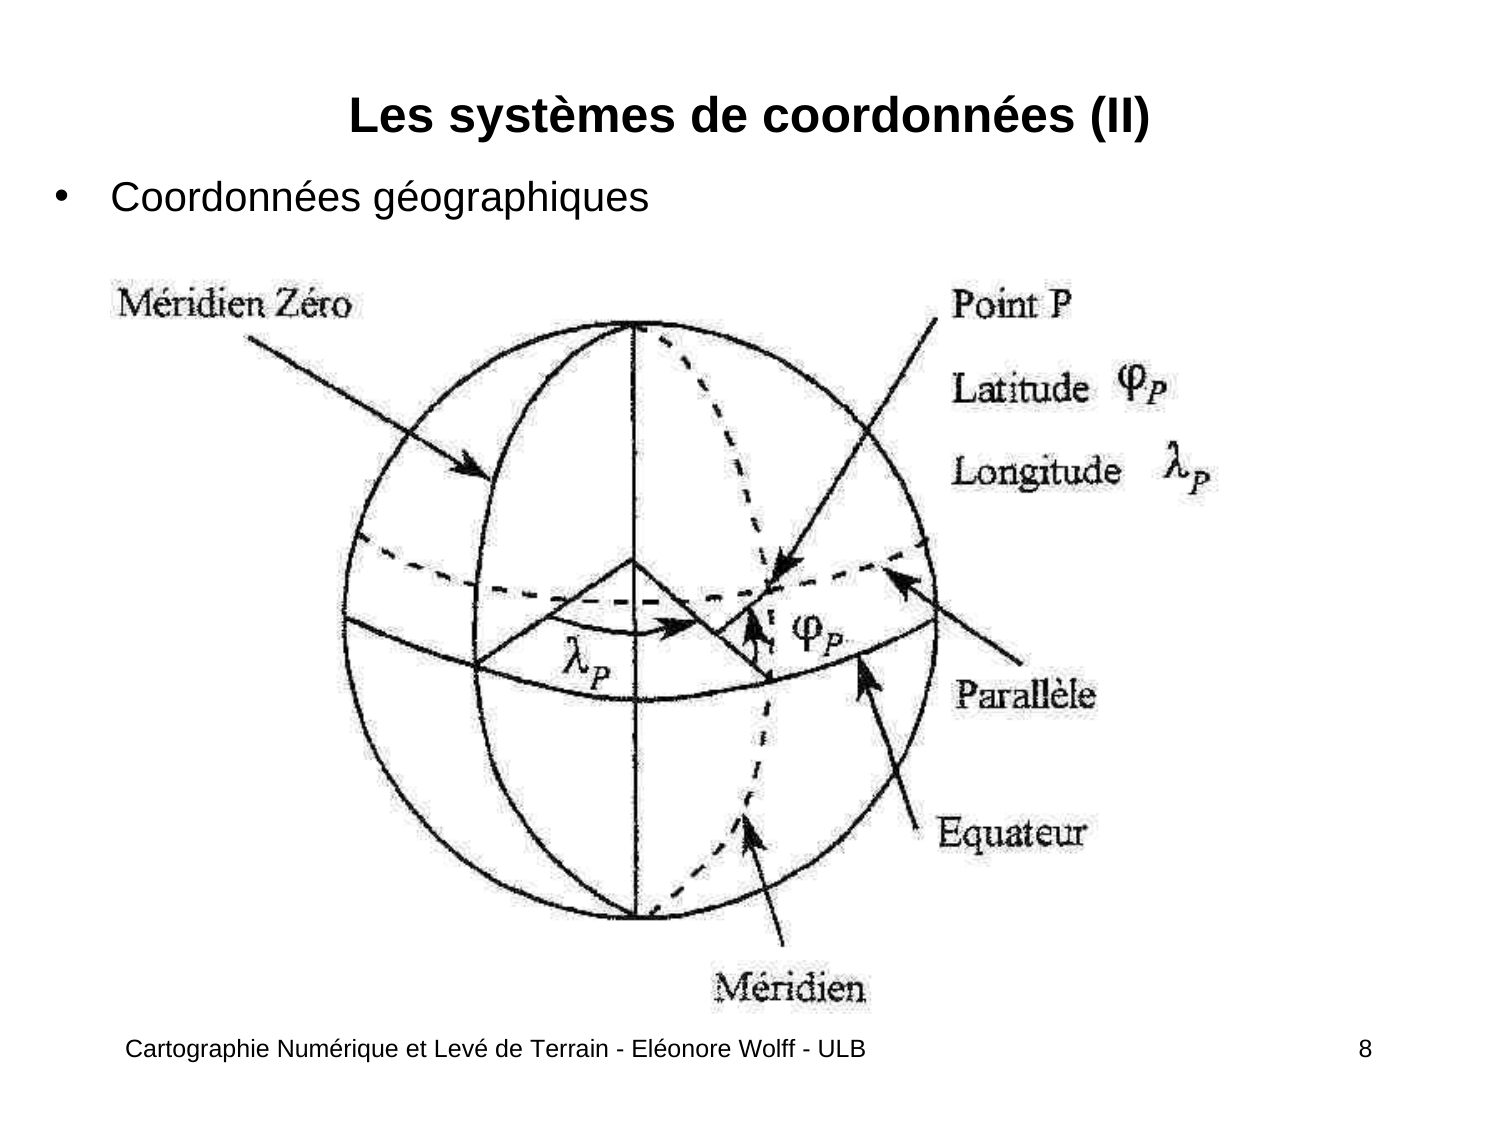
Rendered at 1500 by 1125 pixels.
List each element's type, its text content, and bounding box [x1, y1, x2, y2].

title Les systèmes de coordonnées (II)‏ [112, 68, 1388, 157]
text_box Cartographie Numérique et Levé de Terrain - Eléonore Wolff - ULB [110, 1024, 1271, 1100]
text_box <number> [1279, 1024, 1388, 1100]
list Coordonnées géographiques [39, 162, 712, 1013]
picture [110, 226, 1232, 1029]
